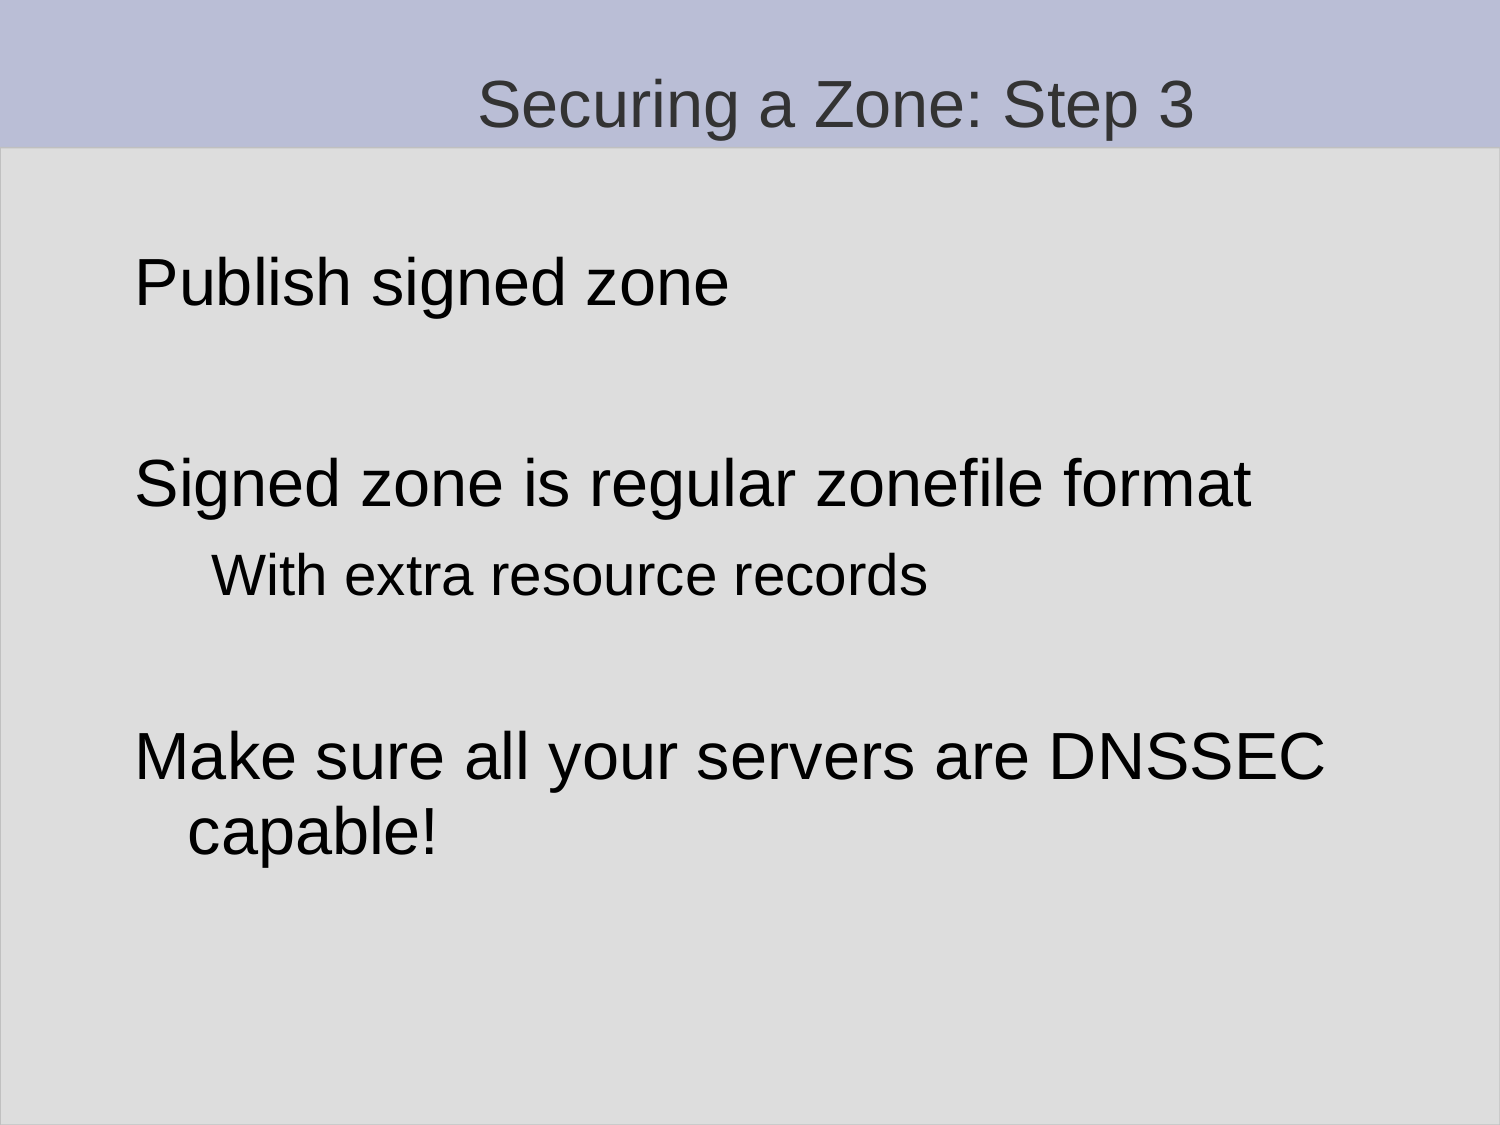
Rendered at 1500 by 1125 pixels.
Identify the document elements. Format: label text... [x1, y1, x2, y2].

title Securing a Zone: Step 3 [196, 52, 1477, 157]
list Publish signed zone Signed zone is regular zonefile format With extra resource records Make sure all your servers are DNSSEC capable! [101, 237, 1397, 1124]
